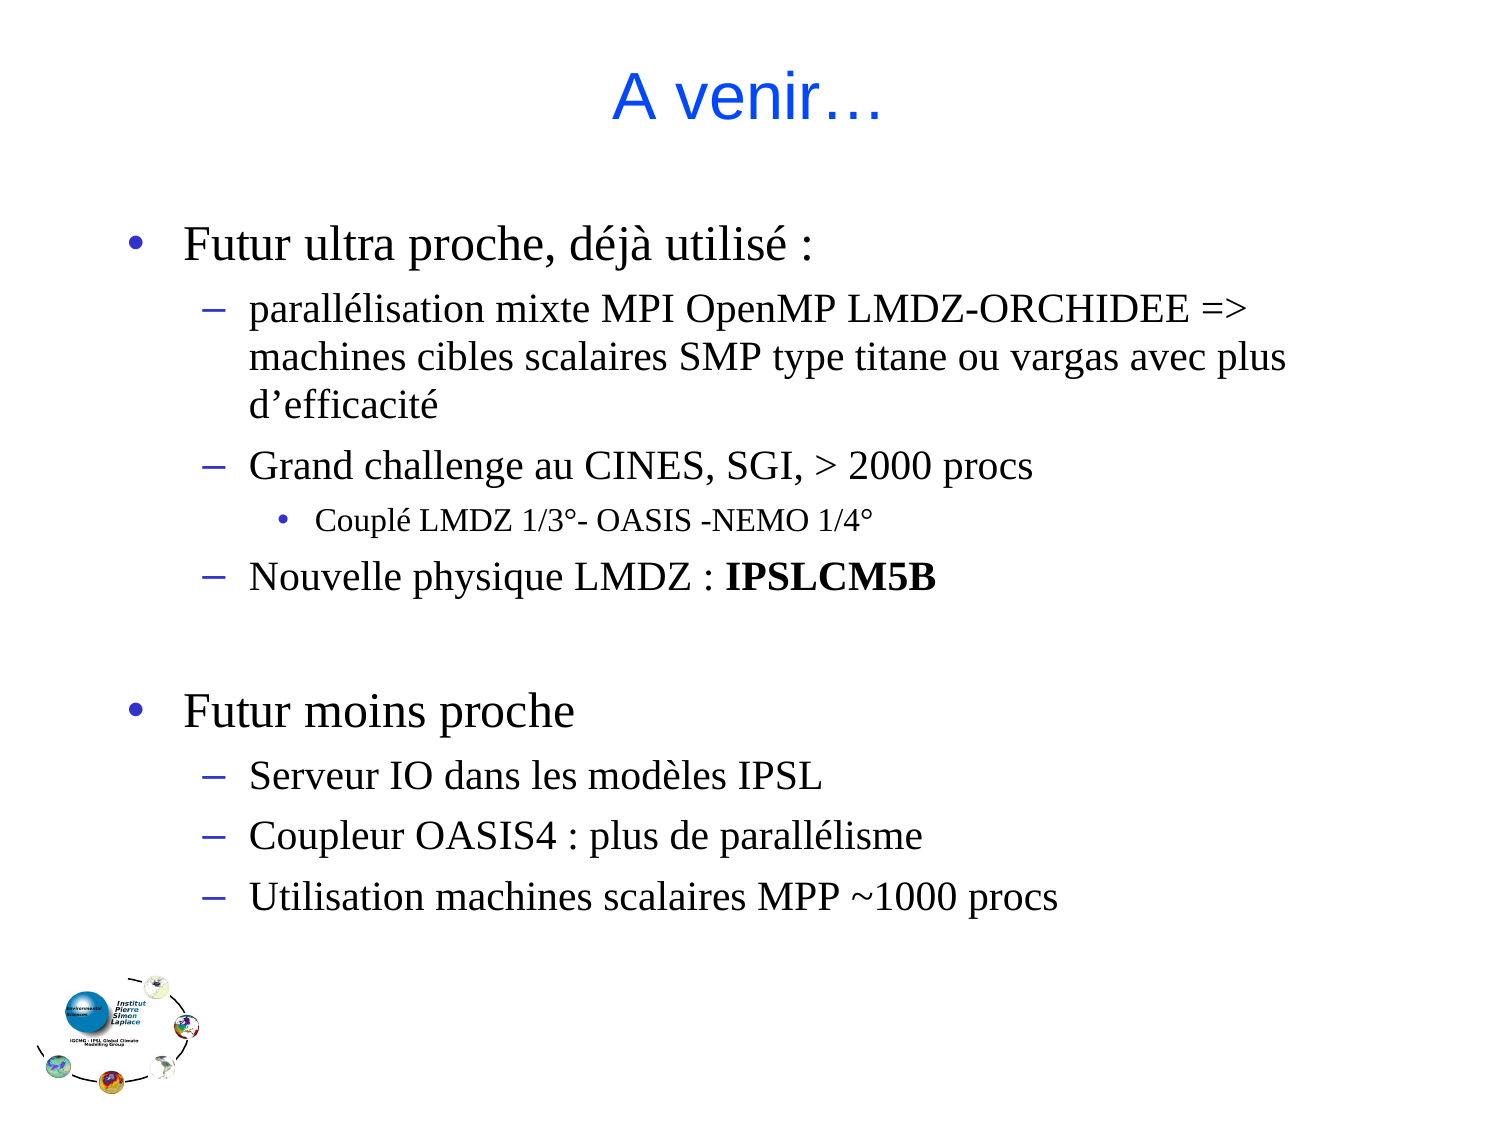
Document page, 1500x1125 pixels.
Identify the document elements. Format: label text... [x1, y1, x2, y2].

text_box Futur ultra proche, déjà utilisé : parallélisation mixte MPI OpenMP LMDZ-ORCHIDEE => machines cibles scalaires SMP type titane ou vargas avec plus d’efficacité Grand challenge au CINES, SGI, > 2000 procs Couplé LMDZ 1/3°- OASIS -NEMO 1/4° Nouvelle physique LMDZ : IPSLCM5B Futur moins proche Serveur IO dans les modèles IPSL Coupleur OASIS4 : plus de parallélisme Utilisation machines scalaires MPP ~1000 procs [112, 207, 1388, 988]
text_box A venir… [75, 45, 1426, 233]
picture [44, 1054, 72, 1079]
picture [65, 988, 170, 1048]
picture [172, 1013, 200, 1040]
picture [148, 1054, 176, 1080]
picture [97, 1069, 125, 1095]
